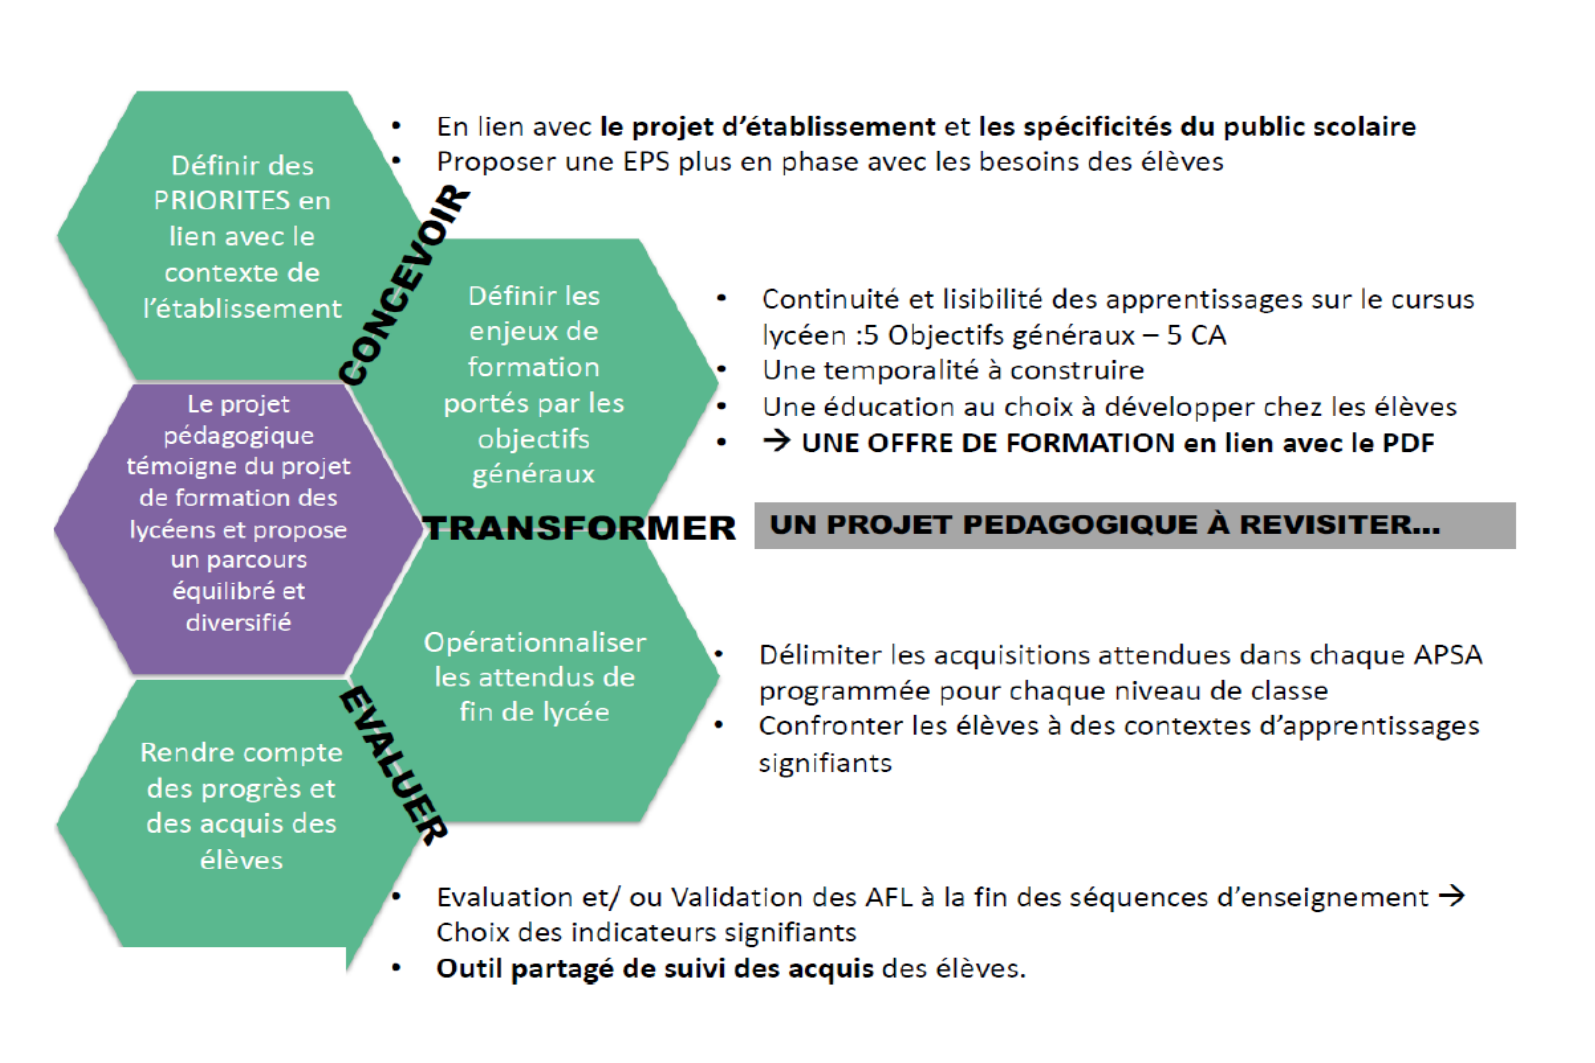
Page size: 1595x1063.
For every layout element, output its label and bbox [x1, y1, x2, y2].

picture [53, 12, 1559, 1014]
